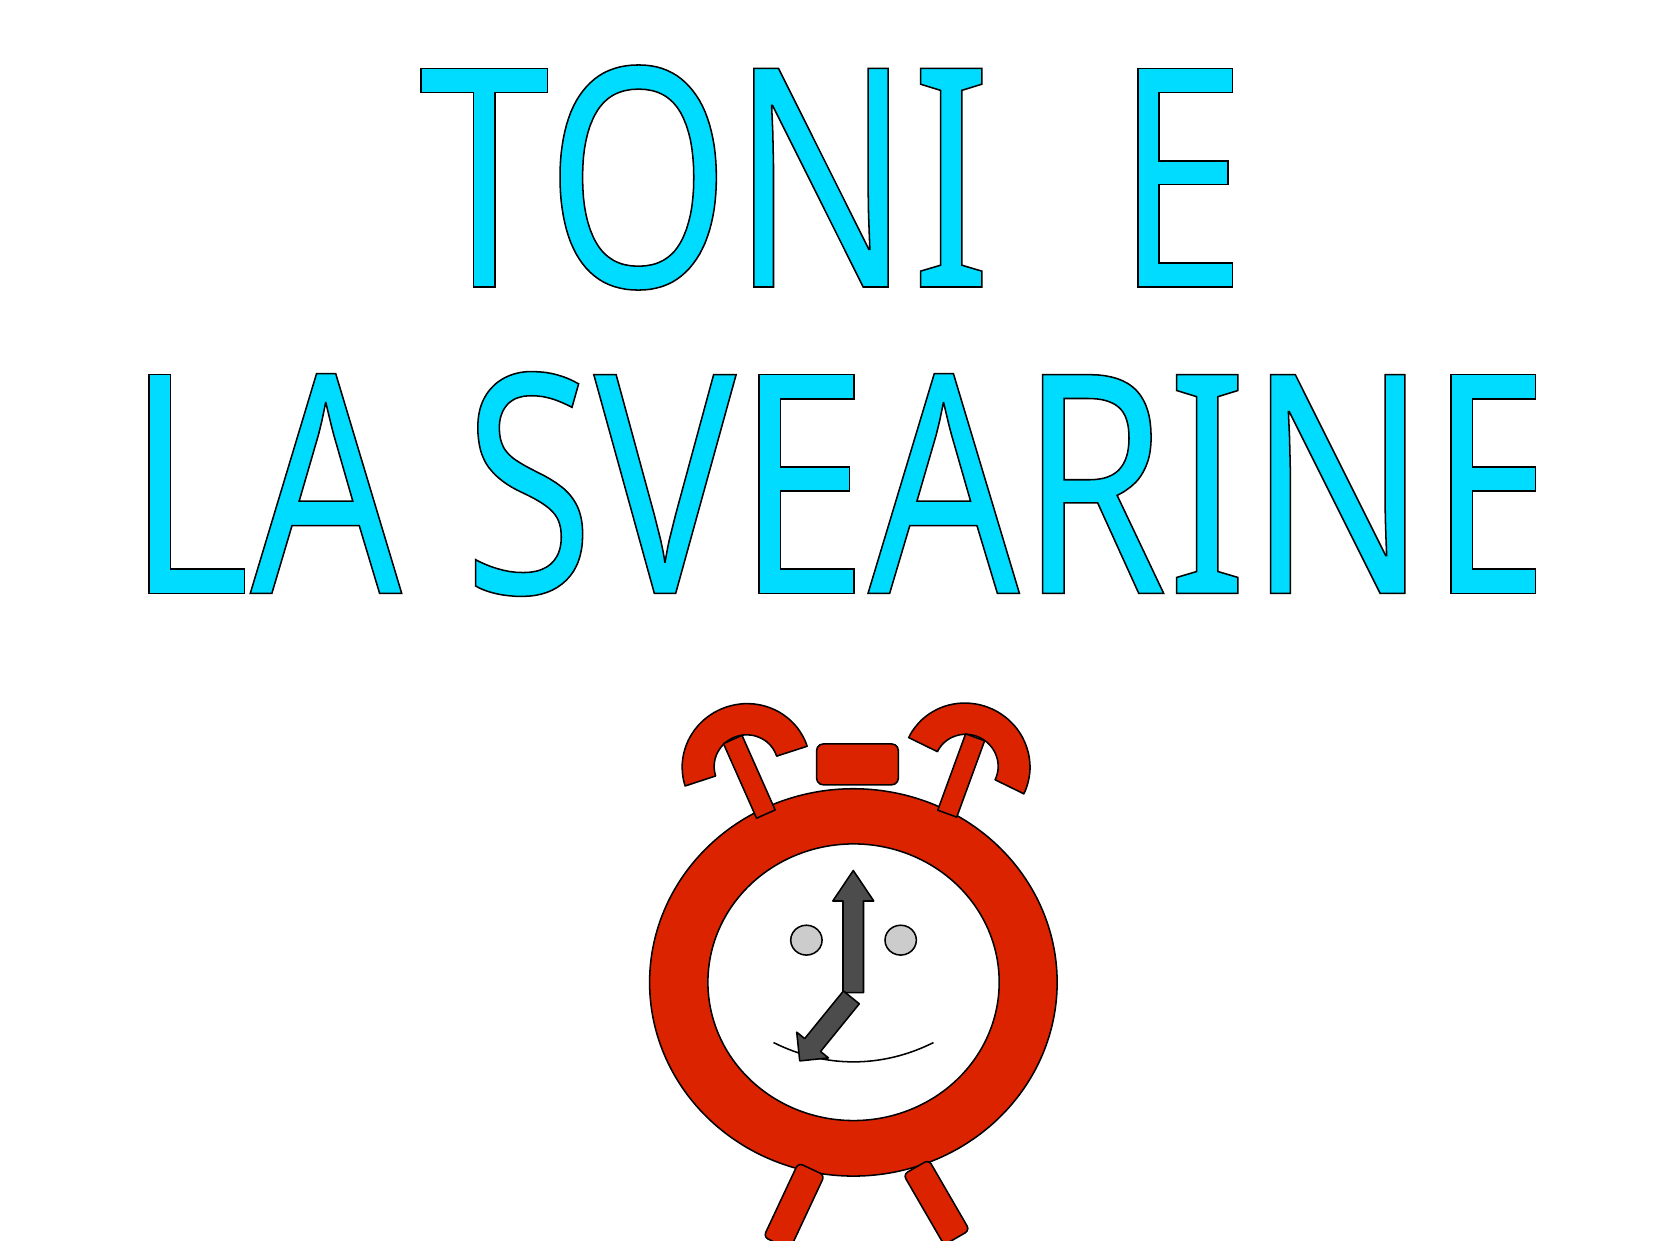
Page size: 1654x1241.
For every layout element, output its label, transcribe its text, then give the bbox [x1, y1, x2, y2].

text_box TONI E LA SVEARINE [593, 374, 737, 594]
text_box [816, 743, 899, 785]
text_box TONI E LA SVEARINE [1137, 68, 1233, 288]
text_box TONI E LA SVEARINE [920, 68, 982, 288]
text_box TONI E LA SVEARINE [148, 374, 245, 594]
text_box TONI E LA SVEARINE [1270, 374, 1405, 594]
text_box TONI E LA SVEARINE [753, 68, 889, 288]
text_box [649, 703, 1058, 1241]
text_box TONI E LA SVEARINE [1450, 374, 1536, 594]
text_box TONI E LA SVEARINE [1176, 374, 1238, 594]
text_box TONI E LA SVEARINE [560, 64, 717, 291]
text_box TONI E LA SVEARINE [250, 373, 402, 594]
text_box TONI E LA SVEARINE [759, 374, 854, 594]
text_box TONI E LA SVEARINE [868, 373, 1020, 594]
text_box TONI E LA SVEARINE [1042, 374, 1164, 594]
text_box TONI E LA SVEARINE [475, 371, 583, 597]
text_box TONI E LA SVEARINE [420, 68, 548, 288]
